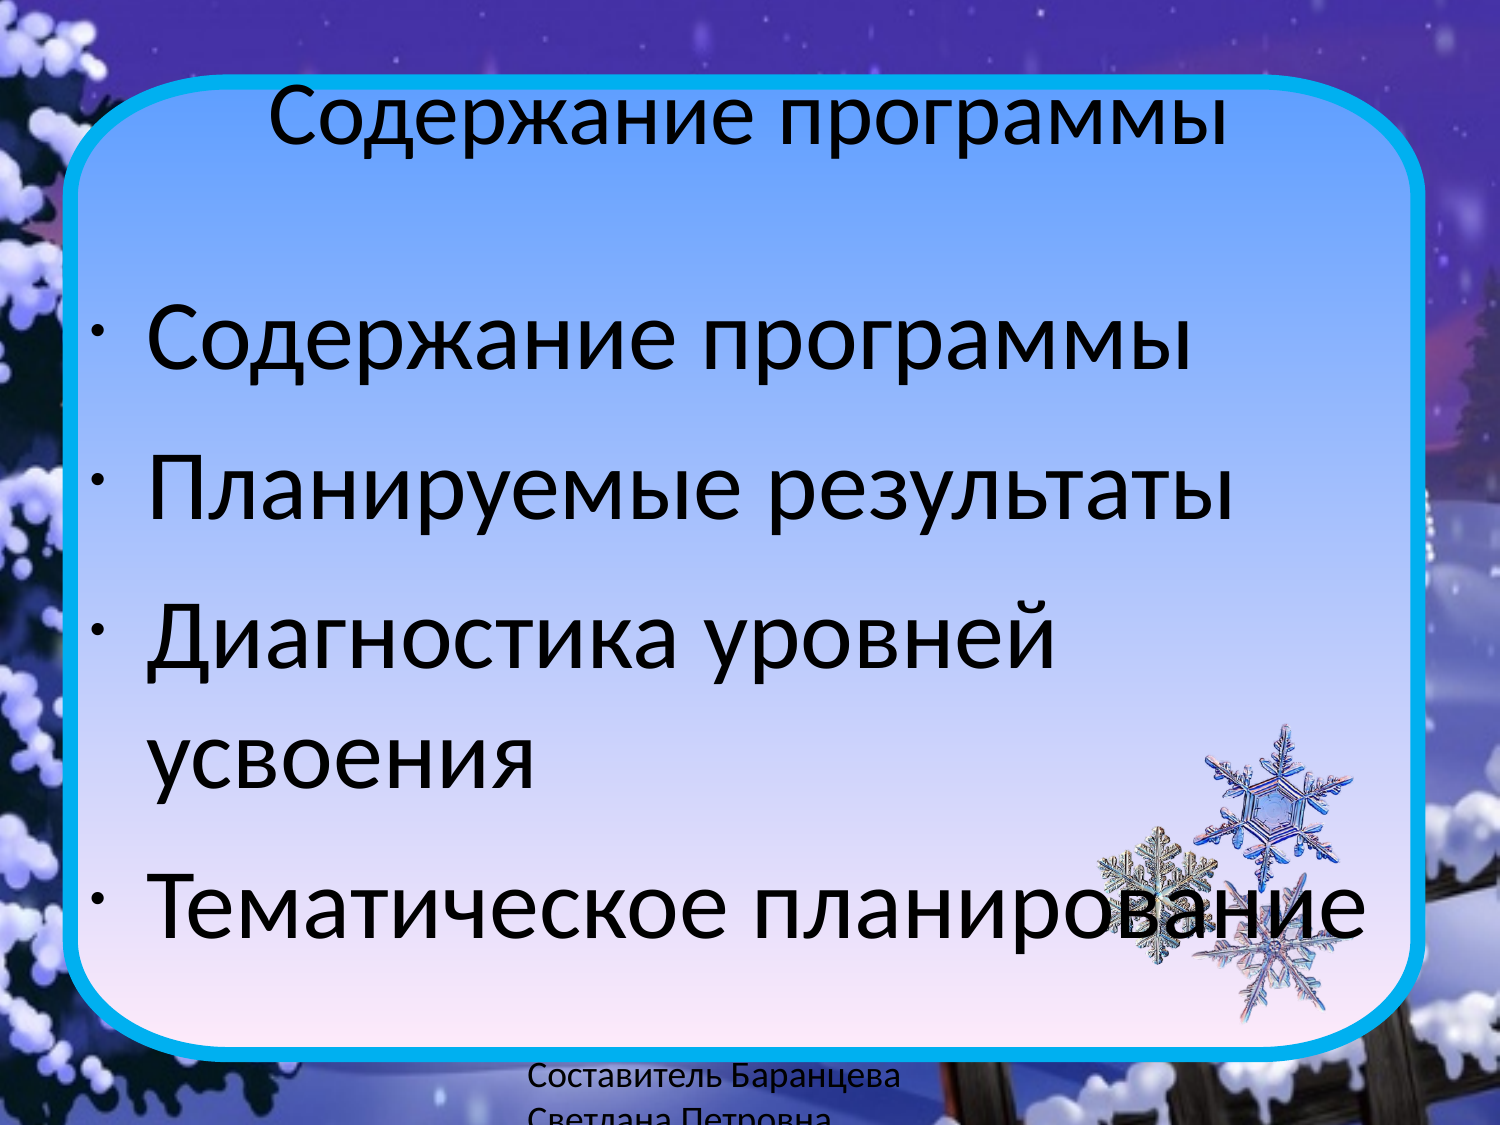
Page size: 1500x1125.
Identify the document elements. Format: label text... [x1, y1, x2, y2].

picture [782, 1116, 789, 1122]
list Содержание программы Планируемые результаты Диагностика уровней усвоения Тематическое планирование [75, 262, 1425, 1005]
picture [686, 1111, 697, 1125]
picture [742, 1116, 751, 1125]
title Содержание программы [75, 45, 1425, 233]
picture [761, 1116, 771, 1125]
picture [708, 1116, 717, 1121]
picture [570, 1116, 579, 1121]
footer Составитель Баранцева Светлана Петровна [512, 1042, 988, 1103]
picture [604, 1117, 610, 1125]
picture [0, 0, 1500, 1125]
picture [553, 1116, 560, 1122]
